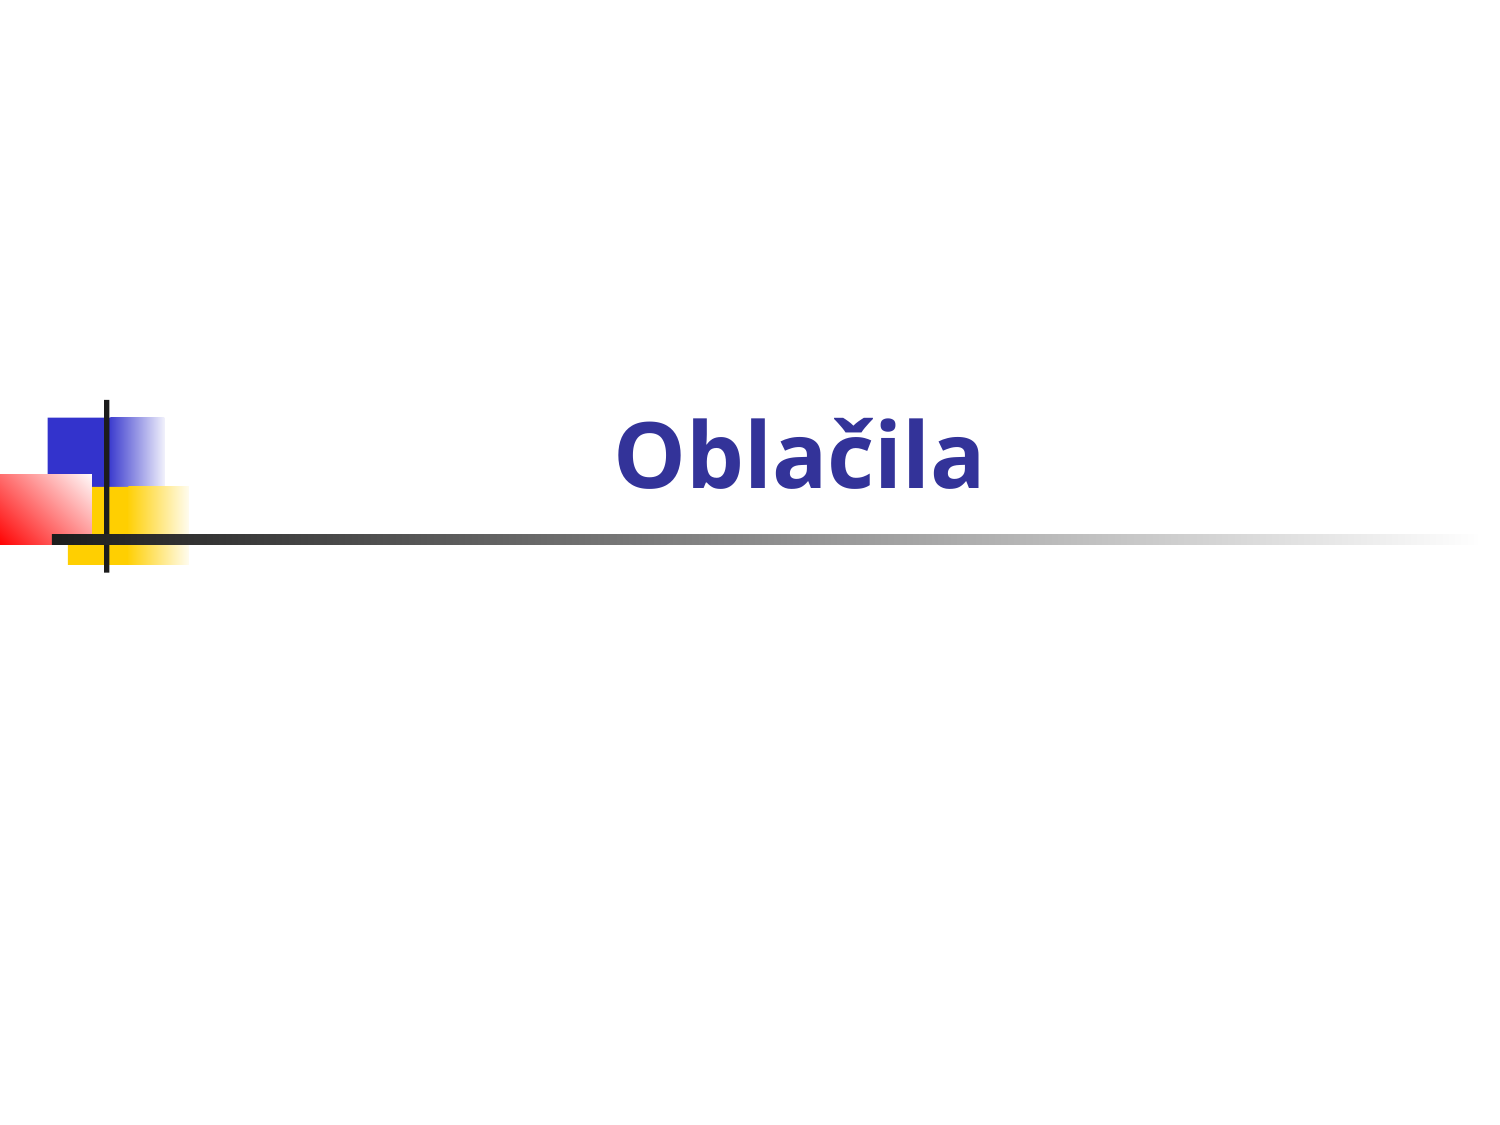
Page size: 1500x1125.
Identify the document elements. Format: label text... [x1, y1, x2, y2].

title Oblačila [162, 274, 1438, 515]
